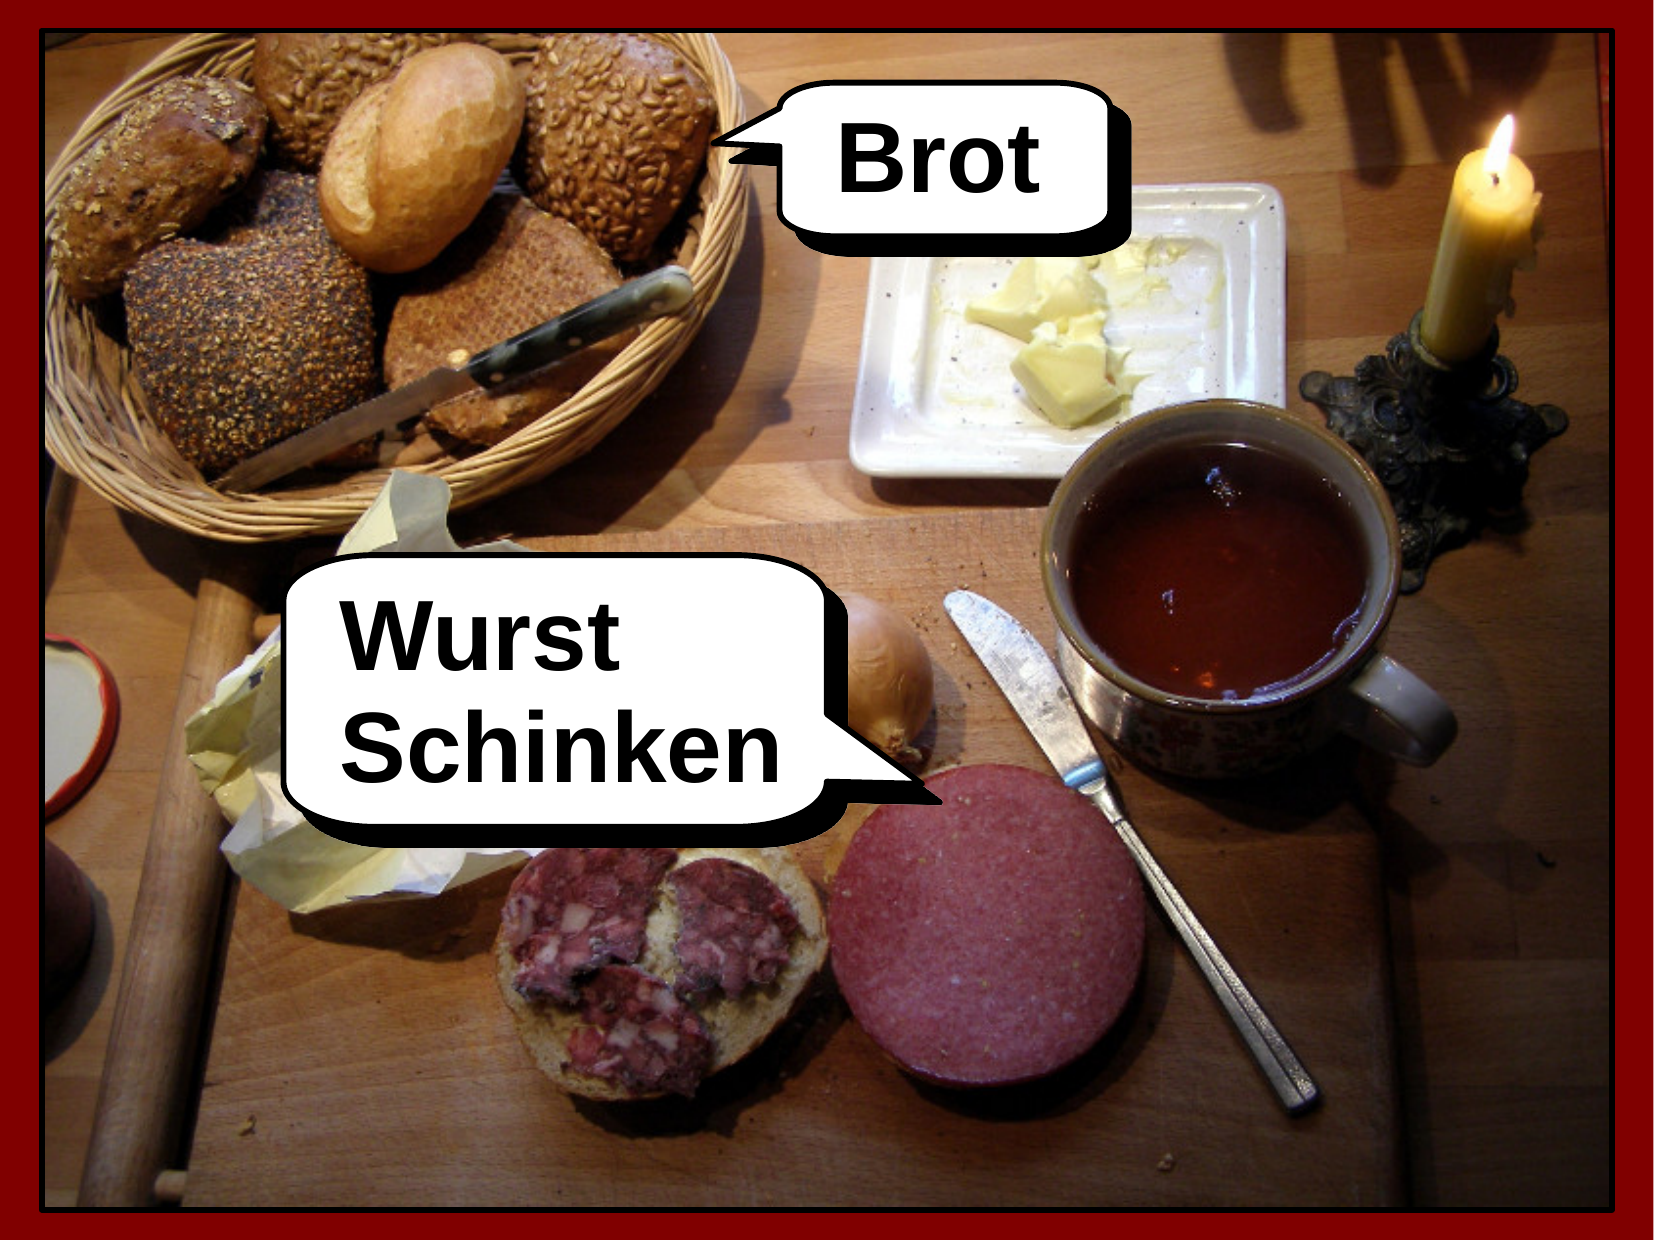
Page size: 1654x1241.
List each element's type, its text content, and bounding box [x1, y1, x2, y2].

text_box [815, 577, 922, 805]
text_box [283, 555, 807, 827]
text_box [713, 82, 1111, 237]
picture [44, 33, 1609, 1207]
text_box Brot [820, 94, 1081, 222]
text_box Wurst Schinken [324, 572, 815, 812]
